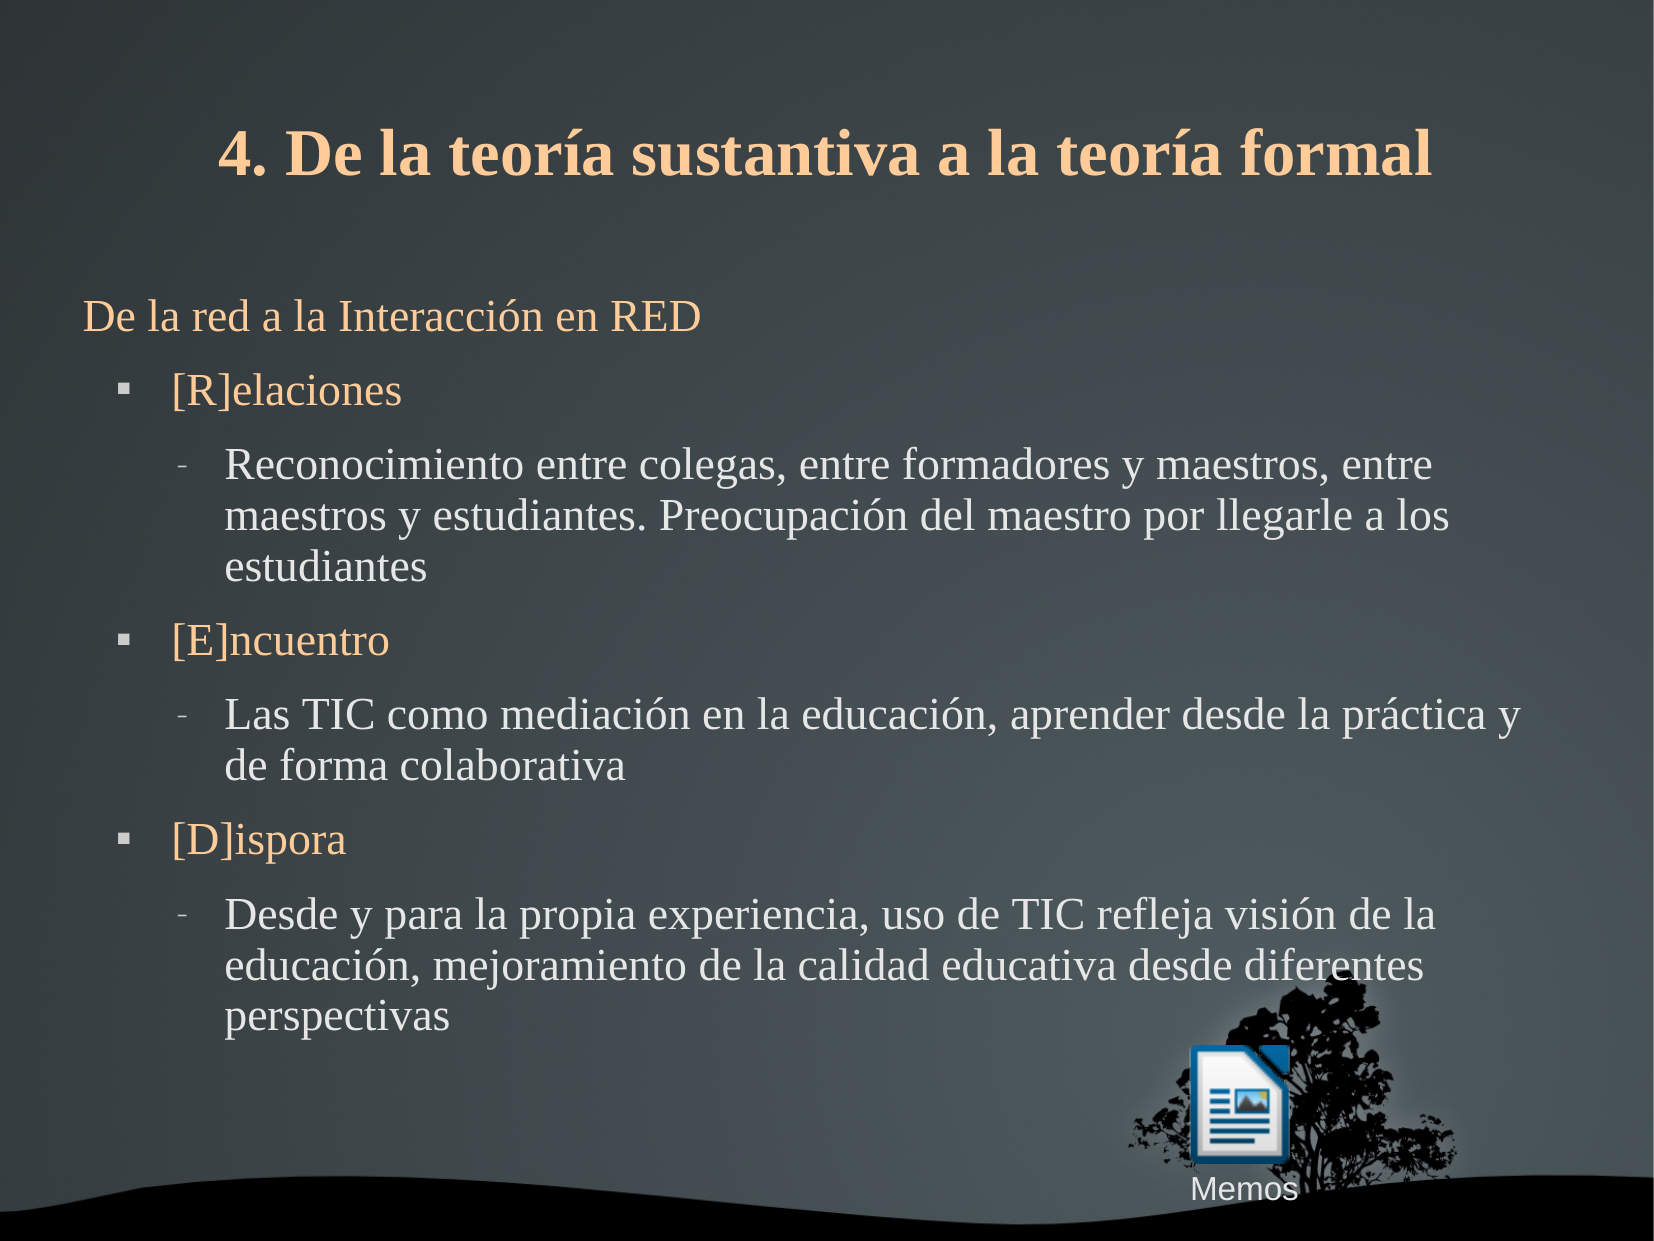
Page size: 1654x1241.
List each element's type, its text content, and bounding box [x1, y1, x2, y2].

picture [0, 0, 1654, 1241]
list De la red a la Interacción en RED [R]elaciones Reconocimiento entre colegas, entre formadores y maestros, entre maestros y estudiantes. Preocupación del maestro por llegarle a los estudiantes [E]ncuentro Las TIC como mediación en la educación, aprender desde la práctica y de forma colaborativa [D]ispora Desde y para la propia experiencia, uso de TIC refleja visión de la educación, mejoramiento de la calidad educativa desde diferentes perspectivas [82, 290, 1571, 1109]
text_box Memos [1175, 1163, 1315, 1216]
title 4. De la teoría sustantiva a la teoría formal [82, 49, 1571, 257]
